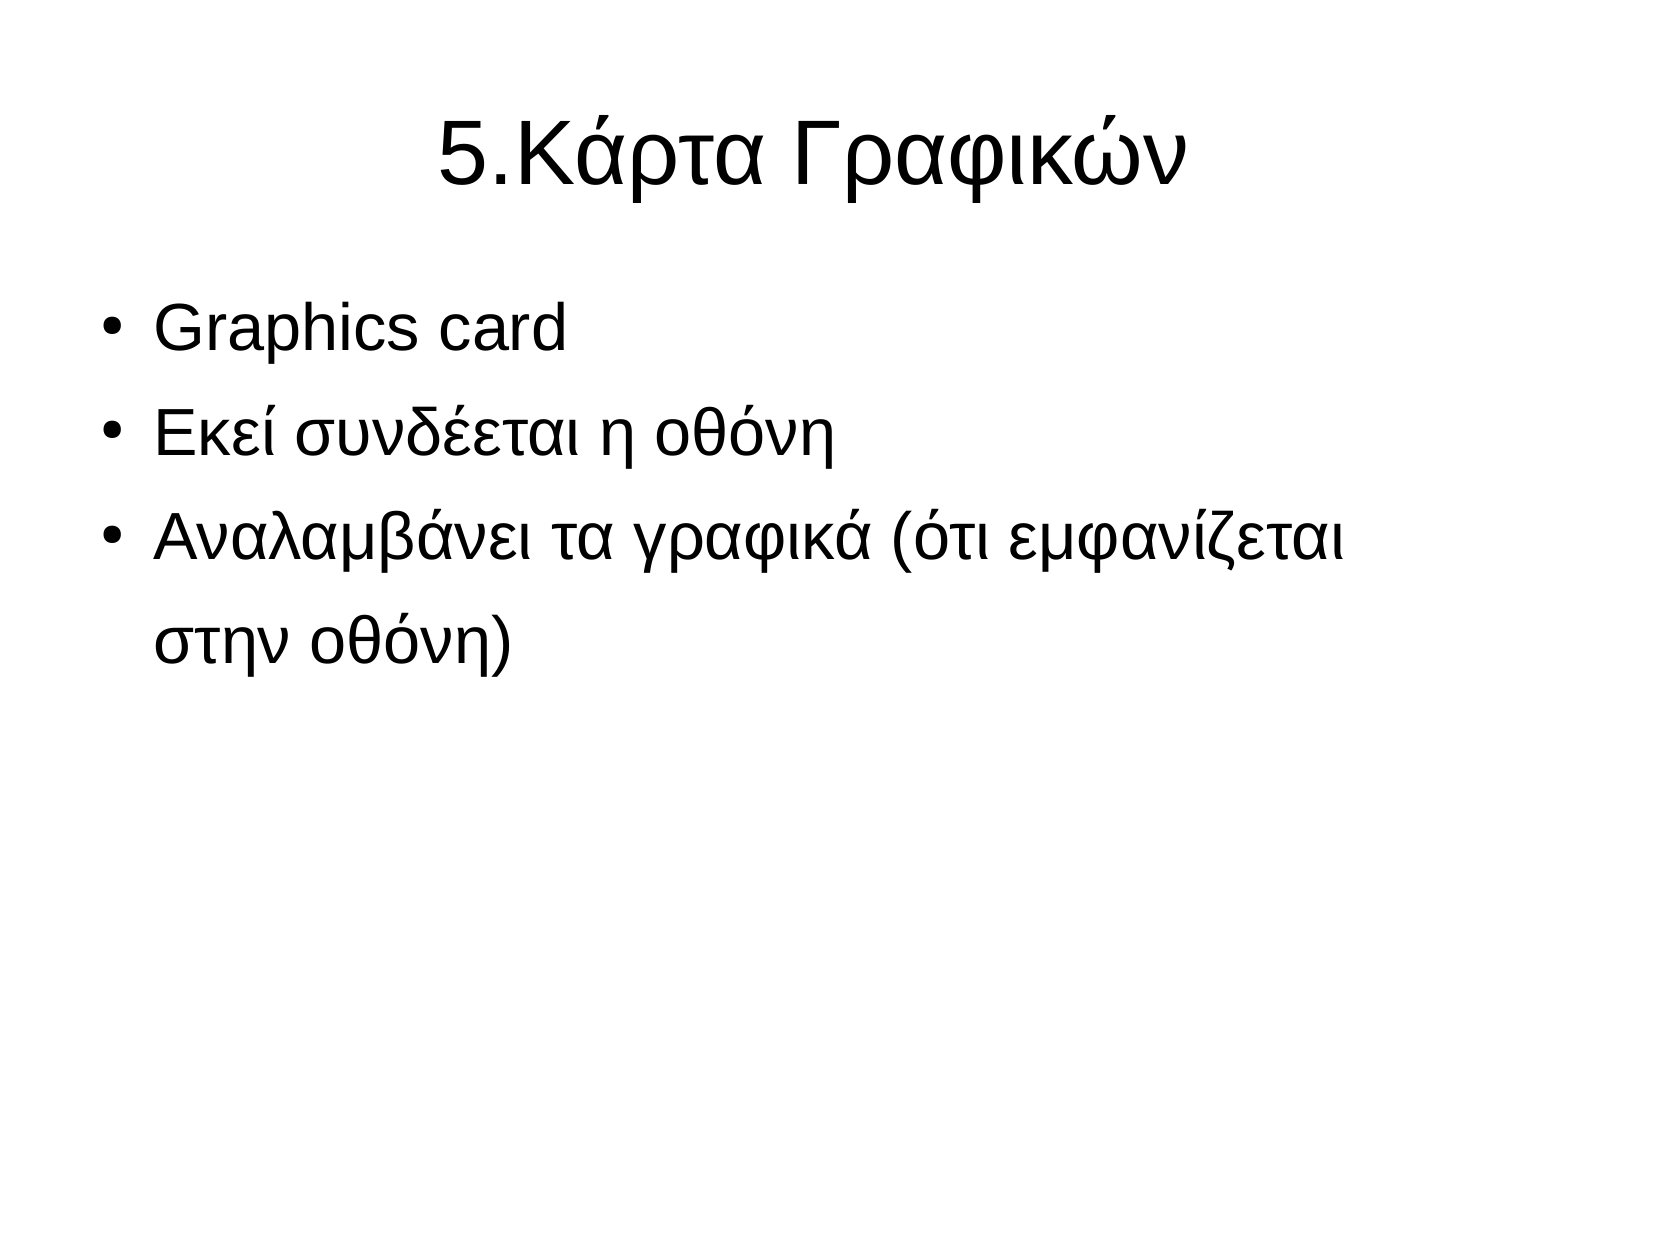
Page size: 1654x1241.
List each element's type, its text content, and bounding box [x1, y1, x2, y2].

title 5.Κάρτα Γραφικών [82, 49, 1571, 257]
list Graphics card Εκεί συνδέεται η οθόνη Αναλαμβάνει τα γραφικά (ότι εμφανίζεται στην οθόνη) [82, 290, 1538, 1010]
